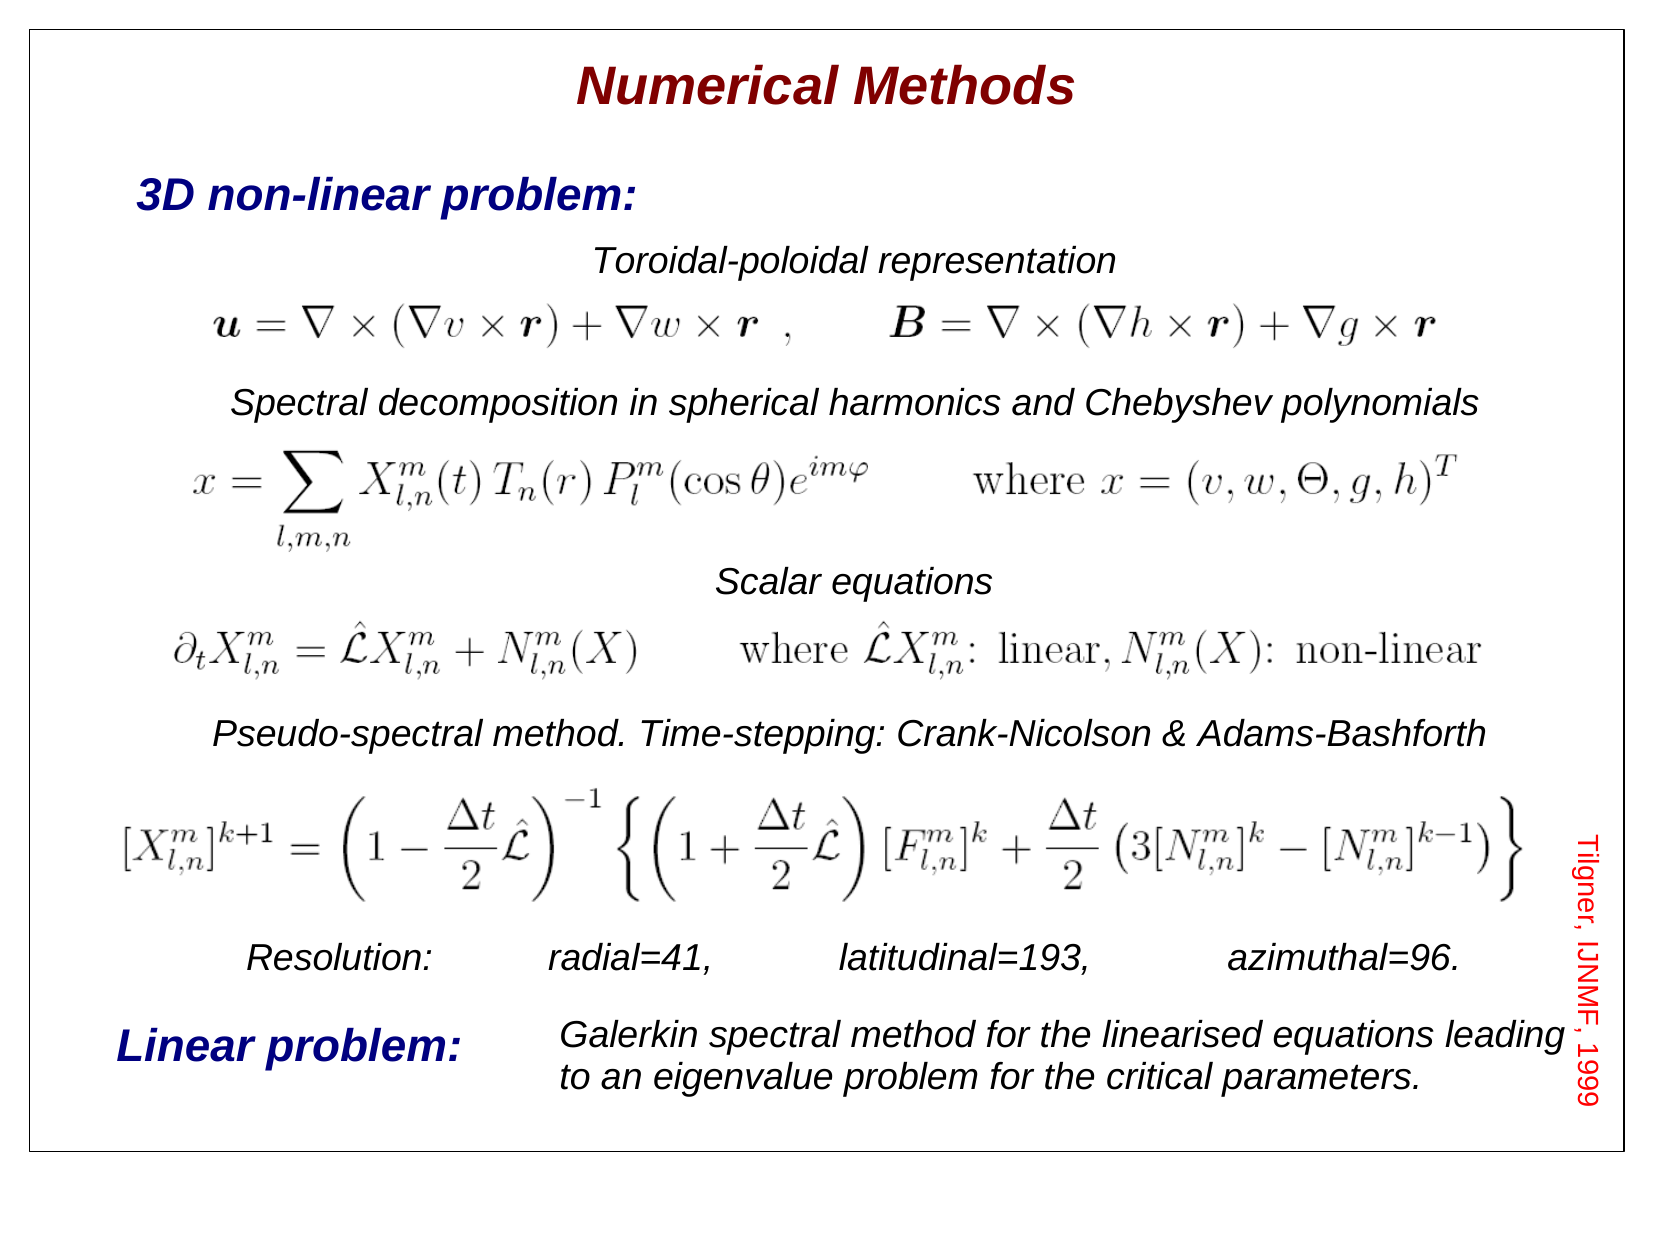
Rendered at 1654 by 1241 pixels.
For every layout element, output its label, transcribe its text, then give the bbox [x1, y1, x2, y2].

text_box Tilgner, IJNMF, 1999 [1565, 820, 1614, 1127]
text_box Linear problem: [101, 1009, 472, 1086]
text_box Resolution: radial=41, latitudinal=193, azimuthal=96. [218, 927, 1466, 984]
text_box Scalar equations [687, 560, 996, 609]
text_box Galerkin spectral method for the linearised equations leading to an eigenvalue problem for the critical parameters. [531, 1003, 1565, 1103]
text_box 3D non-linear problem: [121, 159, 644, 235]
text_box Pseudo-spectral method. Time-stepping: Crank-Nicolson & Adams-Bashforth [184, 702, 1490, 760]
picture [183, 435, 1471, 560]
text_box Numerical Methods [561, 45, 1093, 121]
picture [163, 612, 1490, 684]
picture [212, 299, 1441, 356]
text_box Toroidal-poloidal representation [563, 230, 1120, 288]
text_box Spectral decomposition in spherical harmonics and Chebyshev polynomials [202, 371, 1482, 429]
picture [116, 780, 1537, 917]
